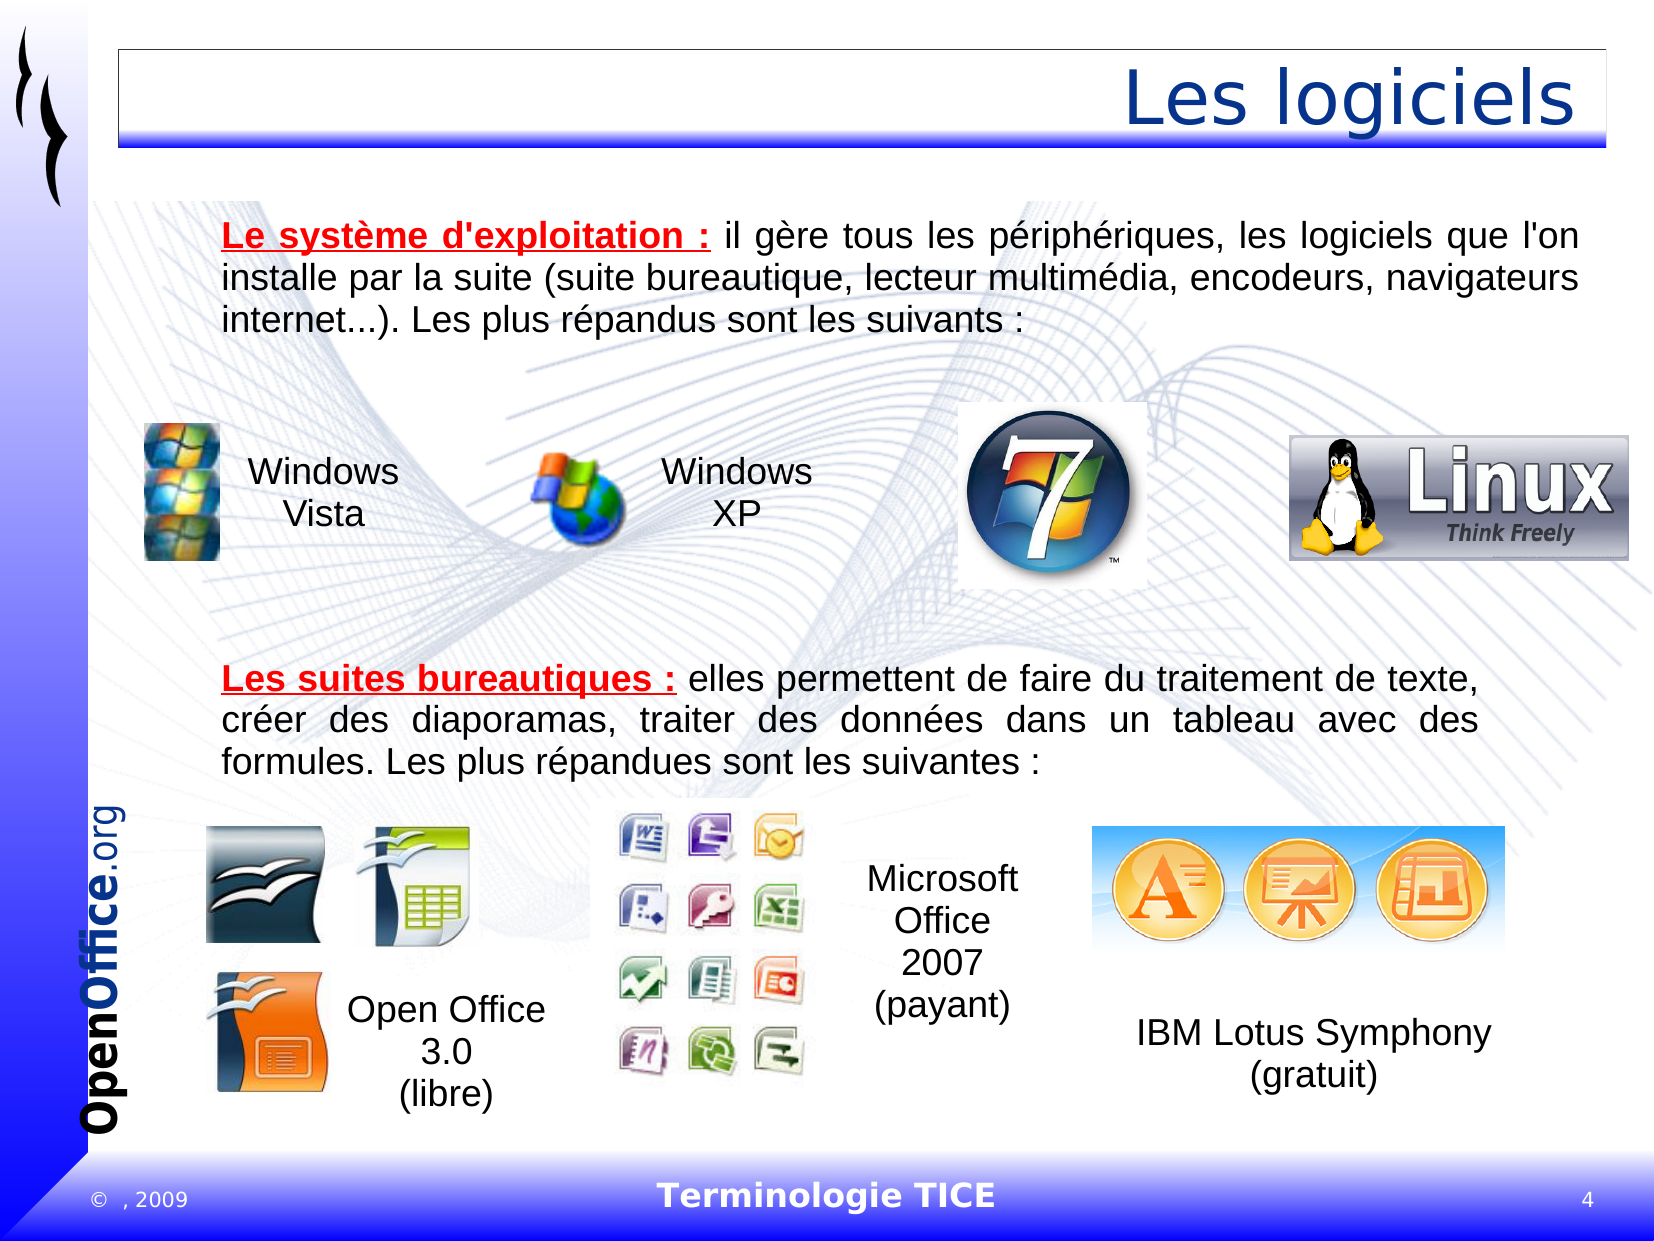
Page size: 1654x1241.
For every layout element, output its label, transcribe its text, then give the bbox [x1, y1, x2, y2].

text_box Windows XP [646, 442, 828, 542]
picture [206, 826, 325, 943]
title Les logiciels [118, 54, 1607, 143]
text_box Le système d'exploitation : il gère tous les périphériques, les logiciels que l'on installe par la suite (suite bureautique, lecteur multimédia, encodeurs, navigateurs internet...). Les plus répandus sont les suivants : [206, 206, 1595, 349]
picture [144, 423, 220, 562]
text_box IBM Lotus Symphony (gratuit) [1121, 1003, 1506, 1103]
text_box Windows Vista [233, 442, 414, 542]
picture [590, 798, 841, 1093]
picture [206, 971, 331, 1093]
text_box Open Office 3.0 (libre) [332, 981, 562, 1123]
picture [354, 826, 479, 948]
picture [1092, 826, 1505, 953]
picture [1289, 435, 1629, 562]
text_box Microsoft Office 2007 (payant) [851, 850, 1034, 1034]
picture [958, 402, 1147, 589]
text_box Les suites bureautiques : elles permettent de faire du traitement de texte, créer des diaporamas, traiter des données dans un tableau avec des formules. Les plus répandues sont les suivantes : [206, 649, 1536, 792]
picture [528, 441, 647, 562]
